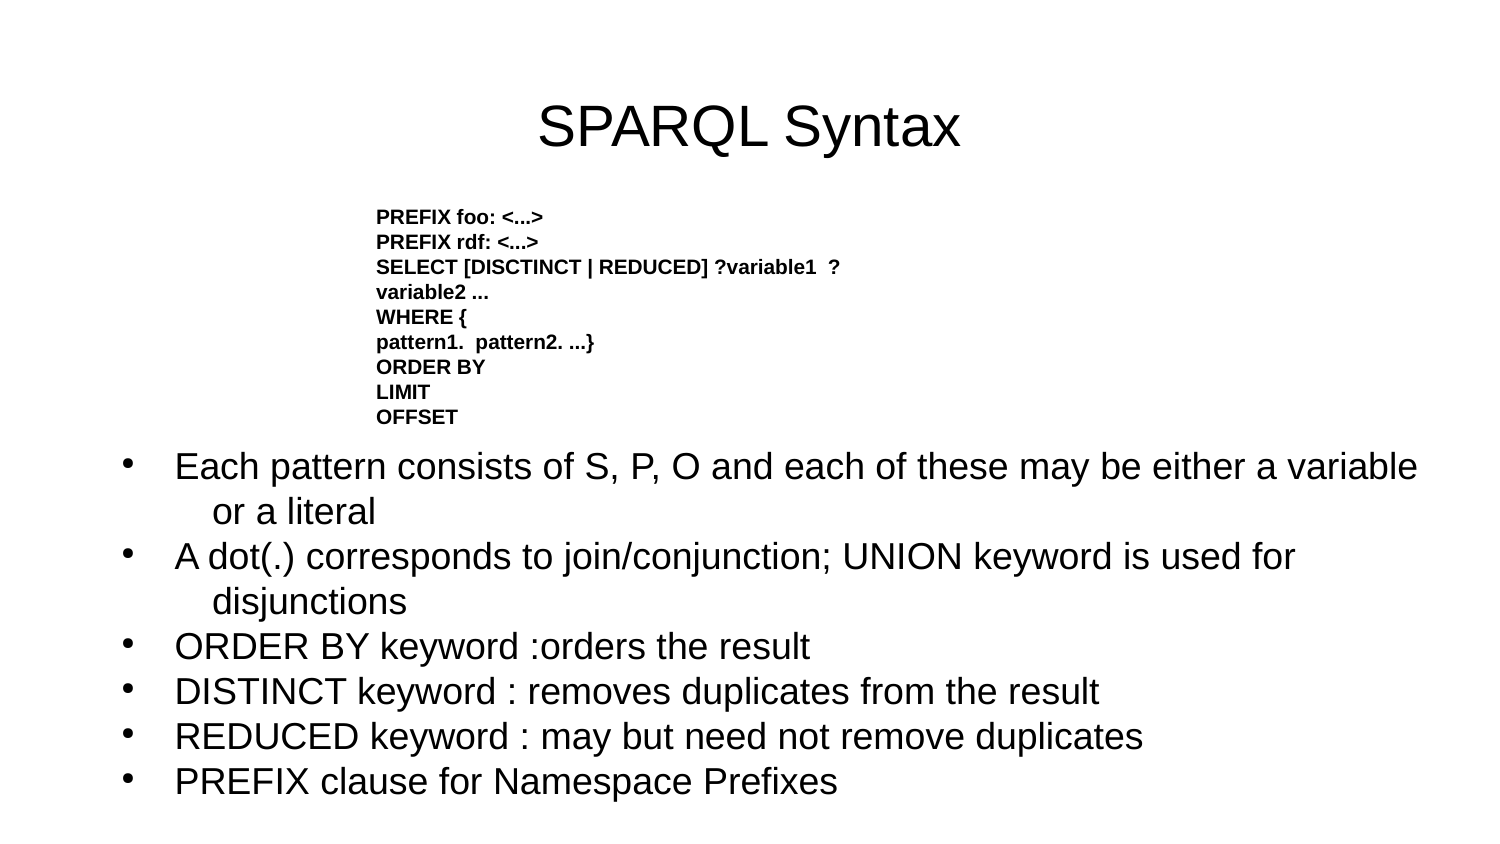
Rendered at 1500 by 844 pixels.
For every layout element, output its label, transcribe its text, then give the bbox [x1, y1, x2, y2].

title SPARQL Syntax [51, 72, 1449, 167]
list Each pattern consists of S, P, O and each of these may be either a variable or a literal A dot(.) corresponds to join/conjunction; UNION keyword is used for disjunctions ORDER BY keyword :orders the result DISTINCT keyword : removes duplicates from the result REDUCED keyword : may but need not remove duplicates PREFIX clause for Namespace Prefixes [51, 426, 1449, 844]
list PREFIX foo: <...> PREFIX rdf: <...> SELECT [DISCTINCT | REDUCED] ?variable1 ?variable2 ... WHERE { pattern1. pattern2. ...} ORDER BY LIMIT OFFSET [361, 189, 959, 426]
